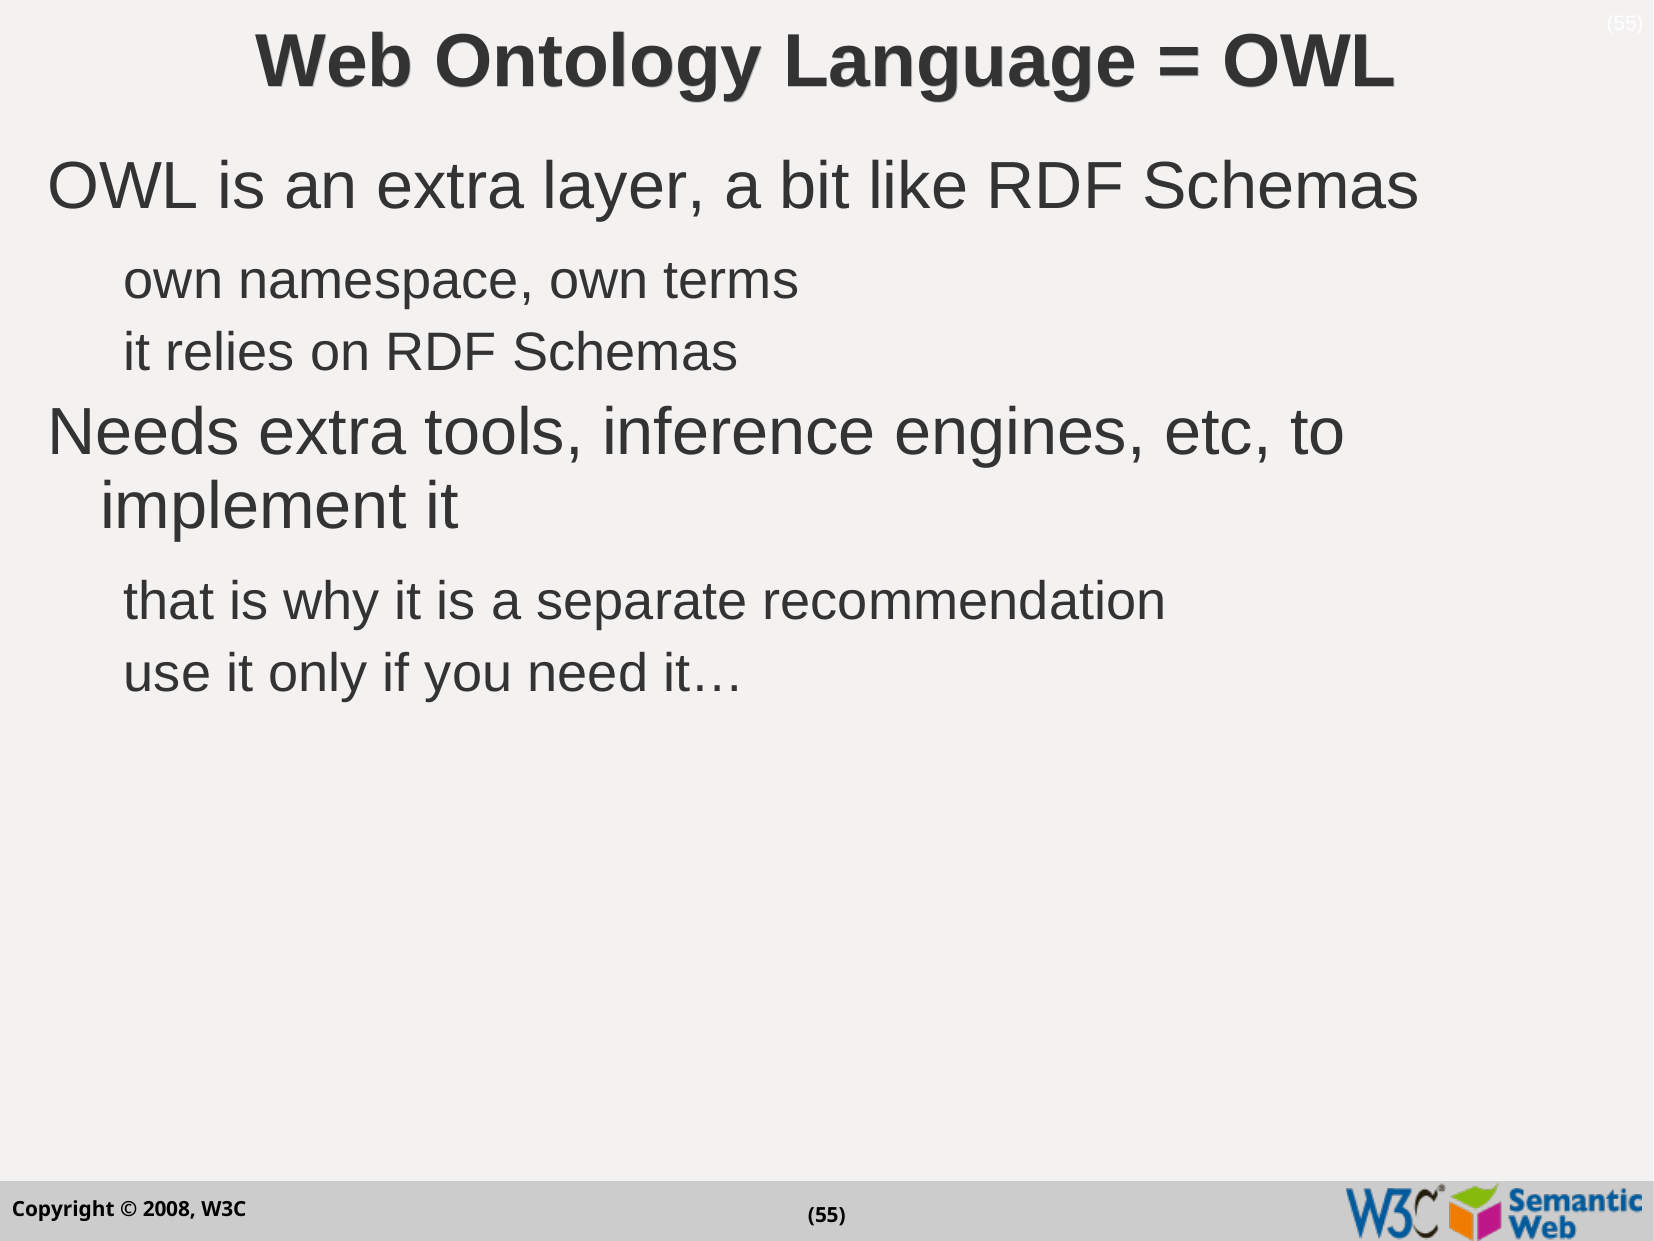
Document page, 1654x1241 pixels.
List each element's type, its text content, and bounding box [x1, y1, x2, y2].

picture [1346, 1181, 1642, 1241]
list OWL is an extra layer, a bit like RDF Schemas own namespace, own terms it relies on RDF Schemas Needs extra tools, inference engines, etc, to implement it that is why it is a separate recommendation use it only if you need it… [29, 147, 1624, 1134]
title Web Ontology Language = OWL [0, 0, 1654, 119]
